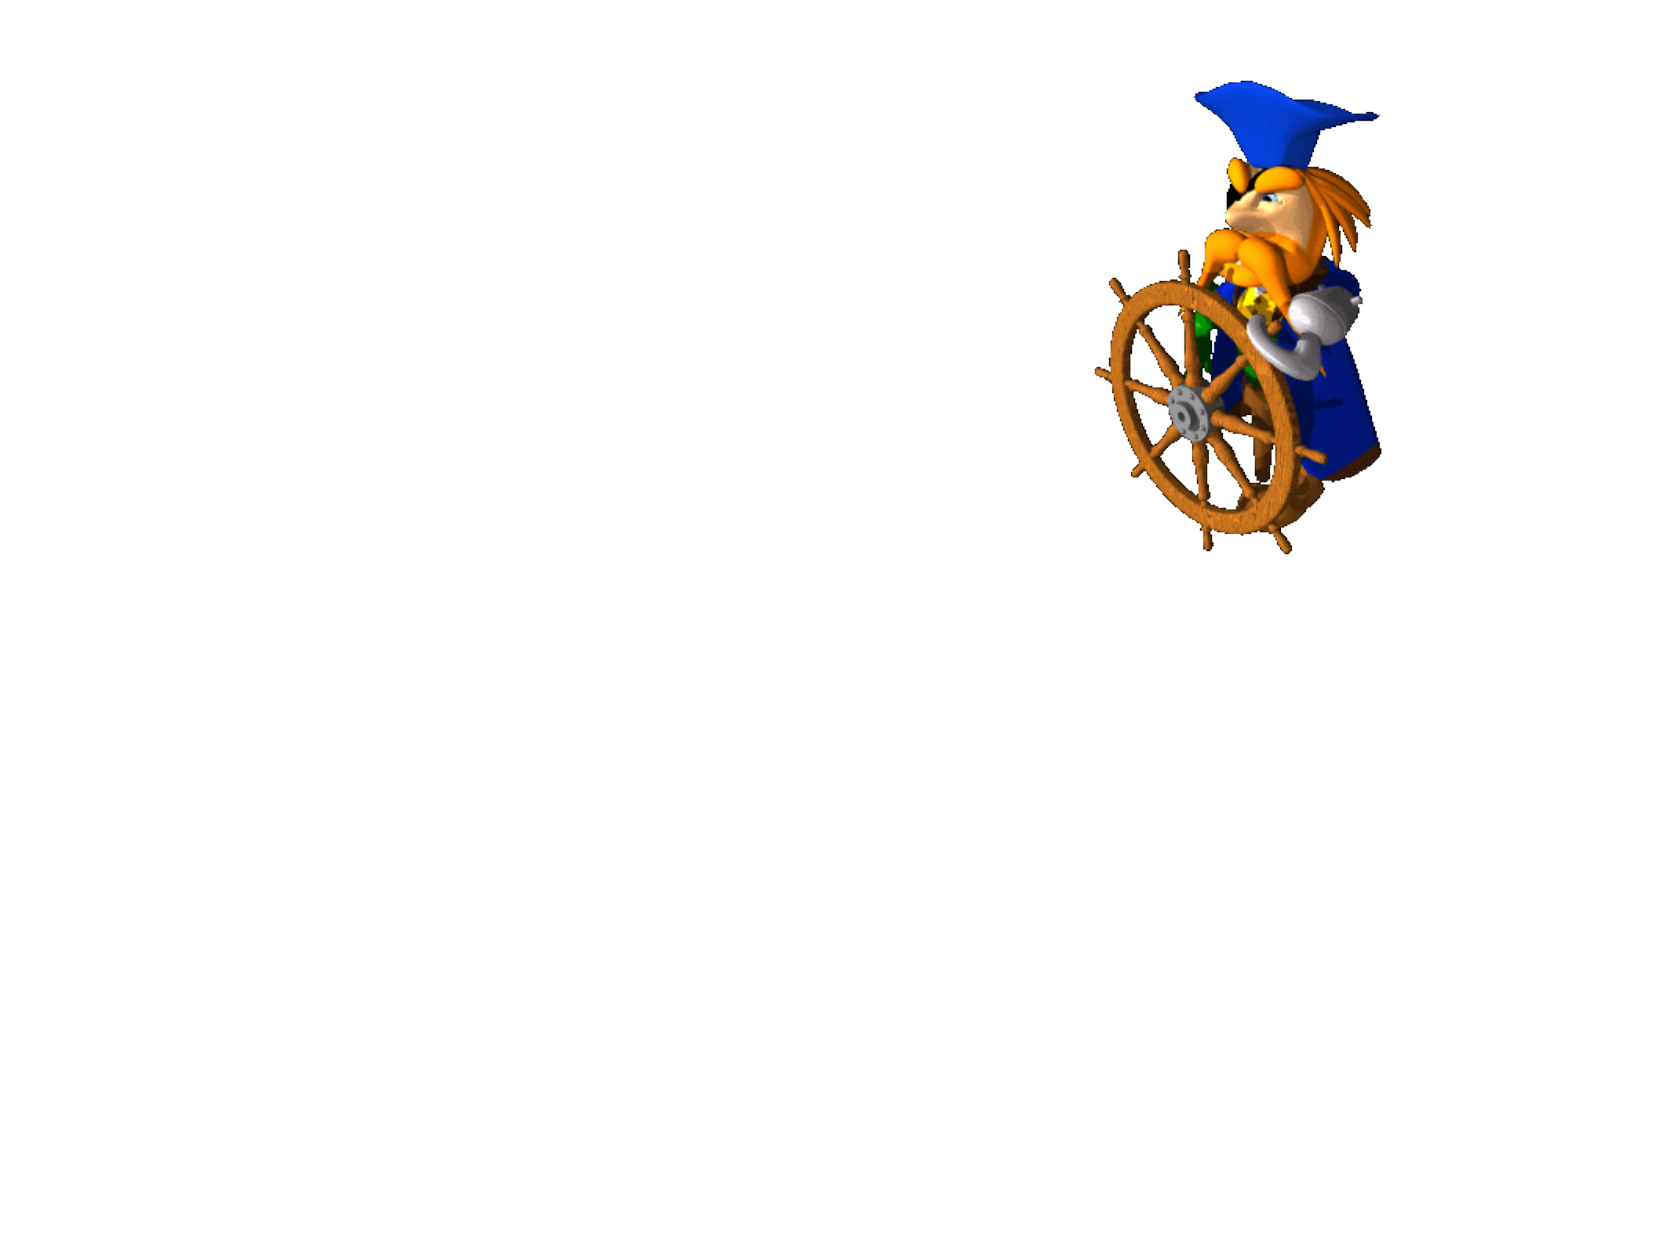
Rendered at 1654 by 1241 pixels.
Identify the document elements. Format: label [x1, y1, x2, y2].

picture [1062, 62, 1429, 572]
